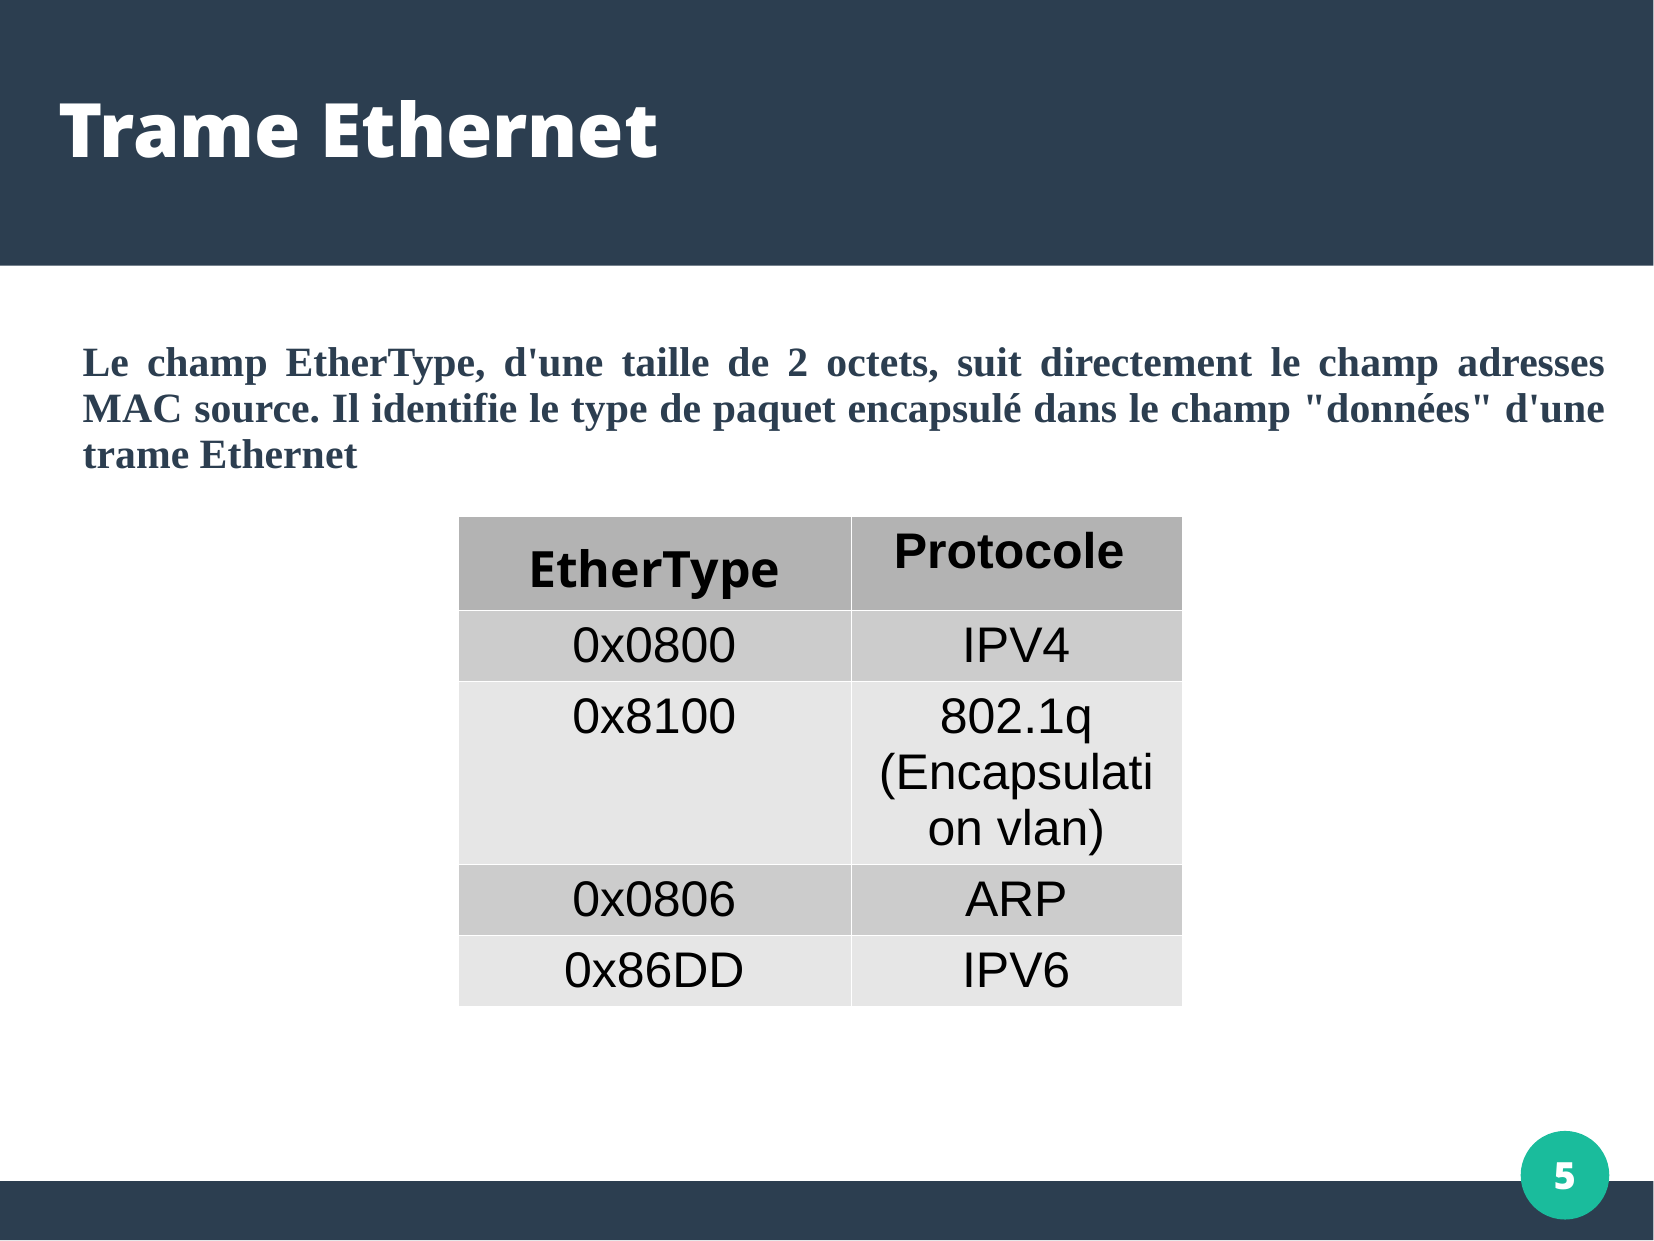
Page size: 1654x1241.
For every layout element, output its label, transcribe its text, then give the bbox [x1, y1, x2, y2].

table_cell ARP [852, 865, 1182, 935]
table_cell 0x86DD [459, 936, 851, 1006]
table_cell 0x0806 [459, 865, 851, 935]
table_header Protocole [852, 517, 1182, 610]
table_header EtherType [459, 517, 851, 610]
table_cell IPV6 [852, 936, 1182, 1006]
text_box Le champ EtherType, d'une taille de 2 octets, suit directement le champ adresses MAC source. Il identifie le type de paquet encapsulé dans le champ "données" d'une trame Ethernet [82, 338, 1607, 478]
table_cell 0x0800 [459, 611, 851, 681]
table_cell 0x8100 [459, 682, 851, 864]
title Trame Ethernet [59, 49, 1595, 207]
table_cell IPV4 [852, 611, 1182, 681]
table_cell 802.1q (Encapsulation vlan) [852, 682, 1182, 864]
